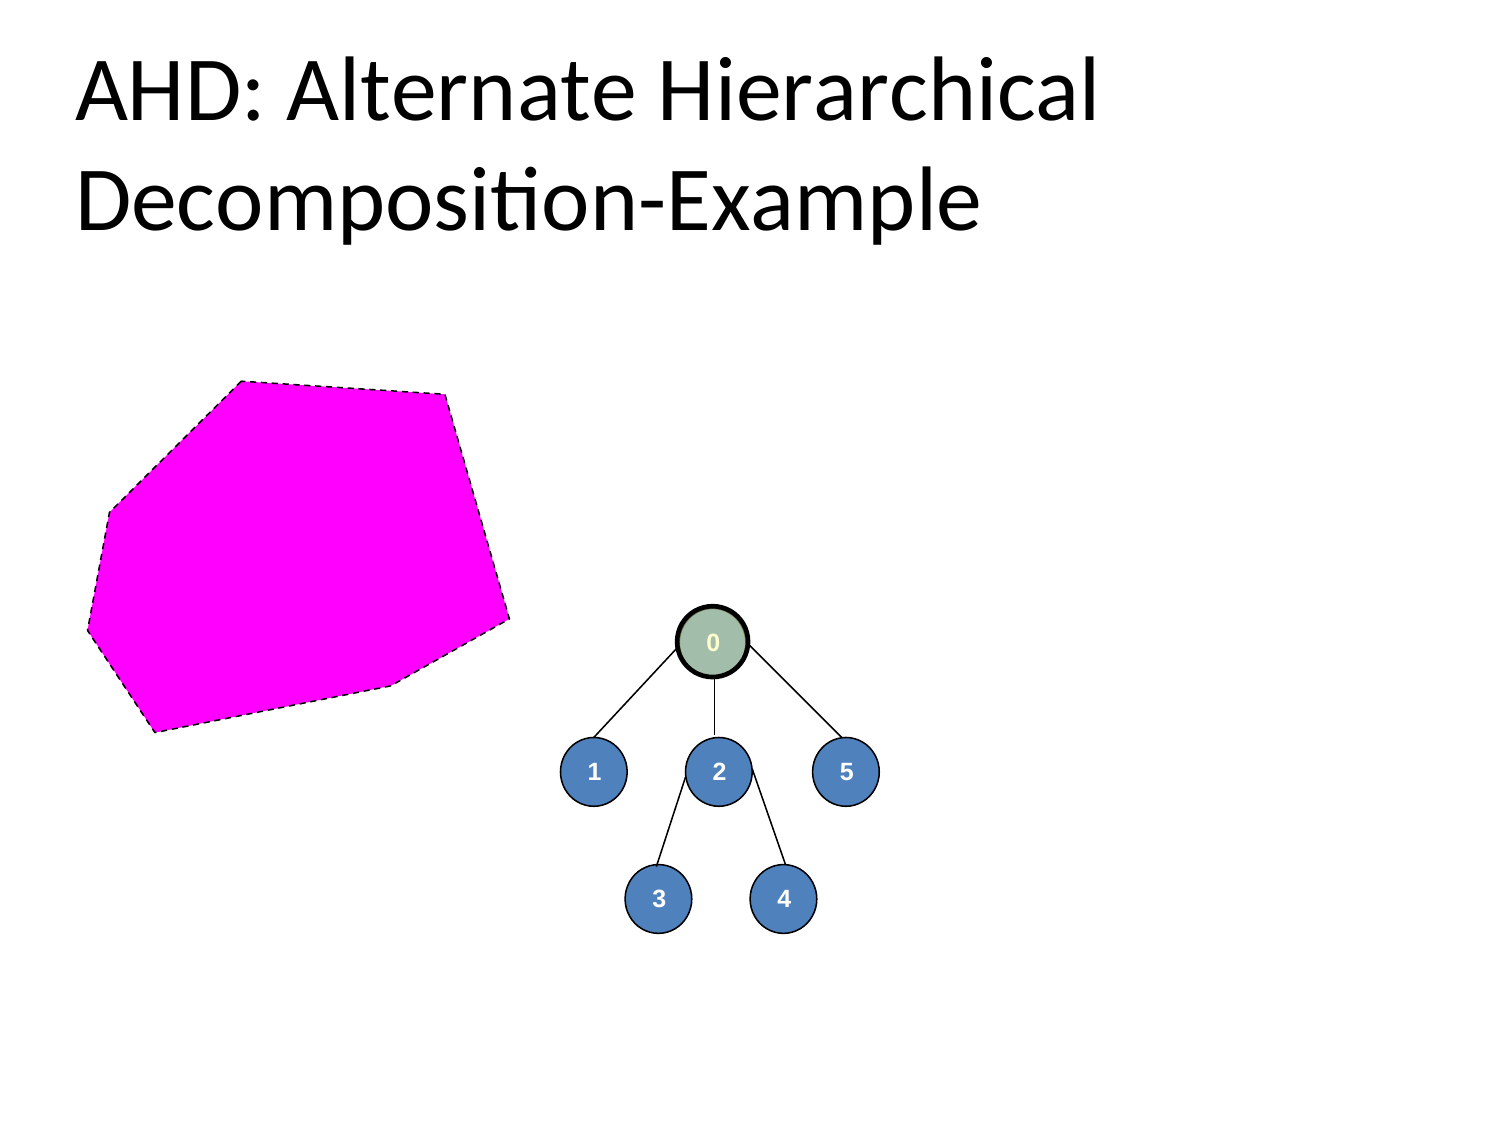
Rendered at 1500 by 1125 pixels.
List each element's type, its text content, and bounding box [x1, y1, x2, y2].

text_box 4 [762, 874, 819, 921]
text_box [685, 737, 745, 807]
text_box 3 [637, 874, 694, 921]
text_box 1 [572, 747, 630, 794]
text_box [750, 864, 809, 934]
text_box [560, 737, 620, 807]
text_box 0 [740, 618, 748, 633]
title AHD: Alternate Hierarchical Decomposition-Example [75, 28, 1425, 249]
text_box [677, 606, 749, 678]
text_box 2 [697, 747, 755, 794]
text_box 0 [741, 651, 748, 665]
text_box [87, 381, 510, 733]
text_box [625, 864, 684, 934]
text_box 5 [825, 747, 882, 794]
text_box [812, 737, 872, 807]
